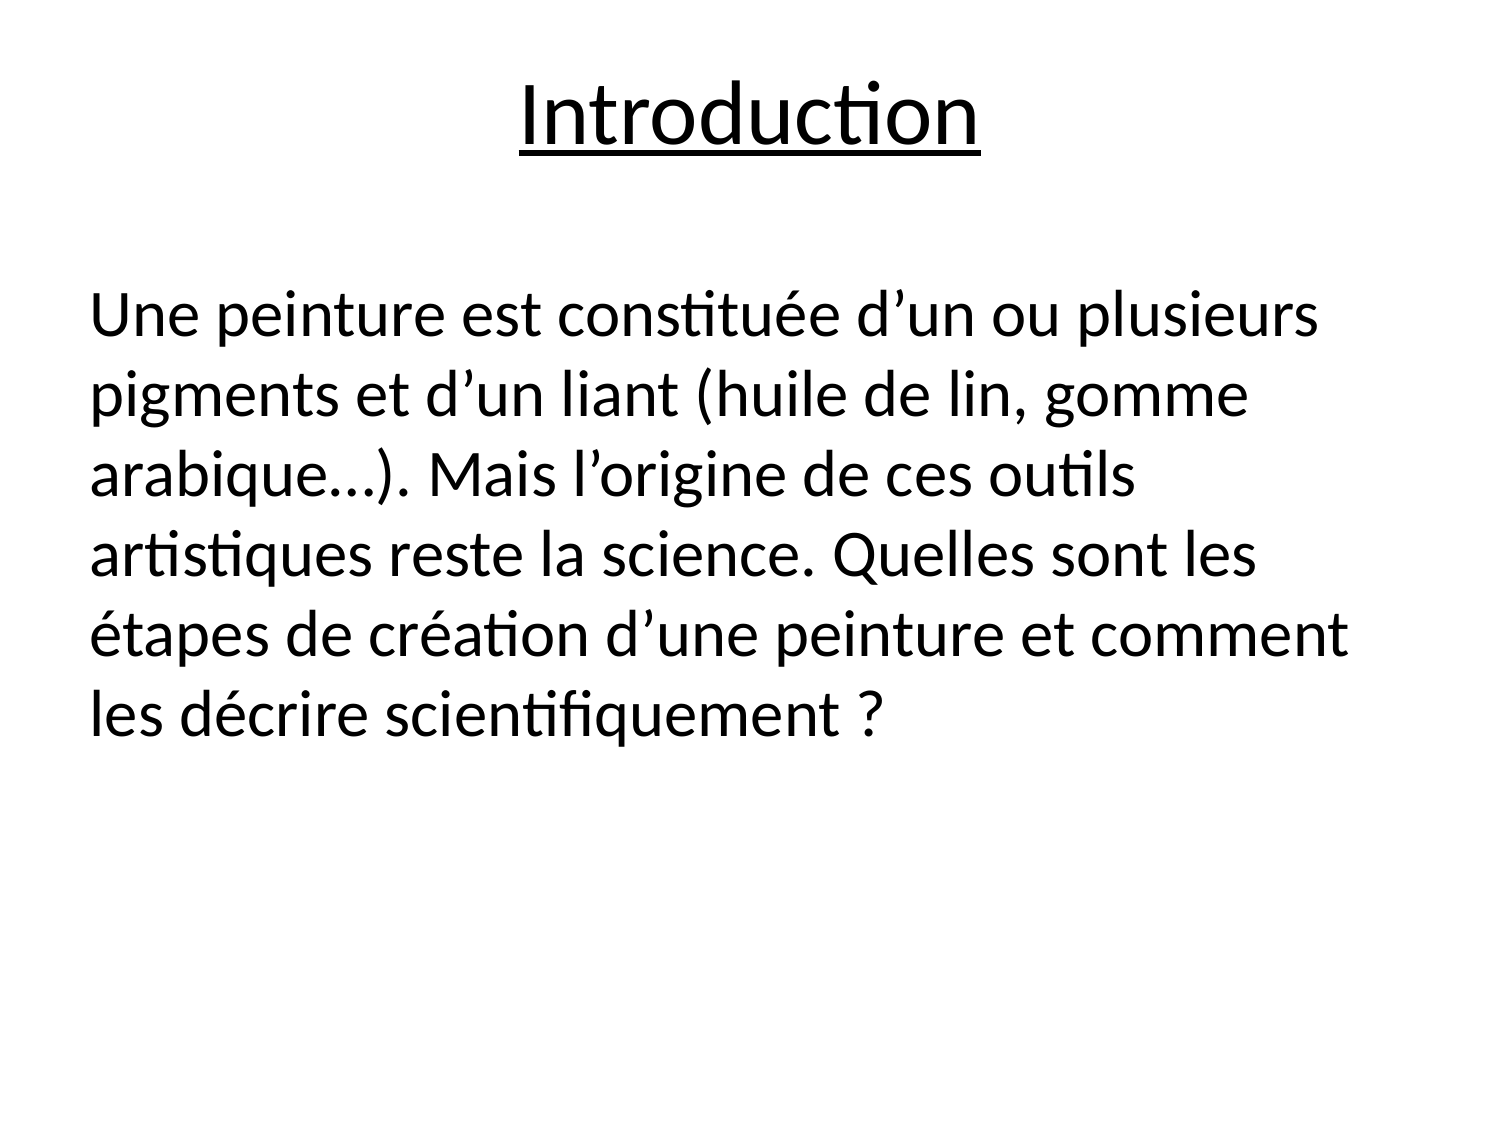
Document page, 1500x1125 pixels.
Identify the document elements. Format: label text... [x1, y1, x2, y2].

list Une peinture est constituée d’un ou plusieurs pigments et d’un liant (huile de lin, gomme arabique…). Mais l’origine de ces outils artistiques reste la science. Quelles sont les étapes de création d’une peinture et comment les décrire scientifiquement ? [75, 262, 1425, 1005]
title Introduction [75, 45, 1425, 233]
